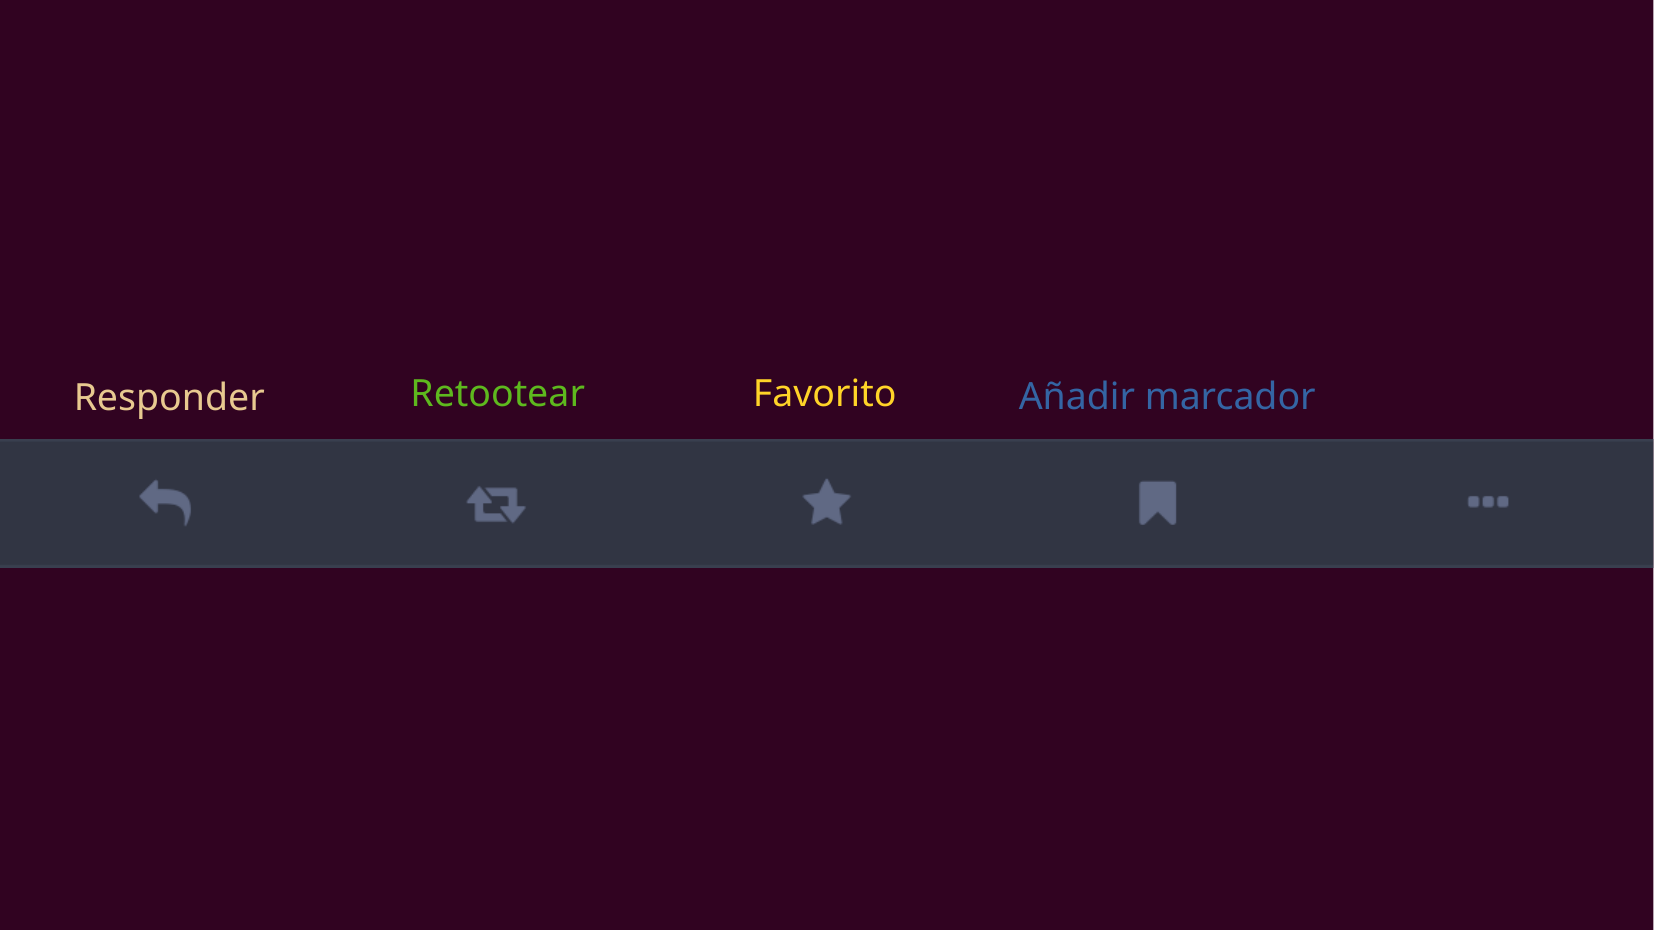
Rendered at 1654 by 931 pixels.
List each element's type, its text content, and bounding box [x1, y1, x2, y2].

text_box Añadir marcador [1003, 362, 1332, 423]
picture [0, 439, 1654, 568]
text_box Retootear [395, 362, 605, 423]
text_box Responder [59, 363, 280, 424]
text_box Favorito [738, 362, 920, 423]
